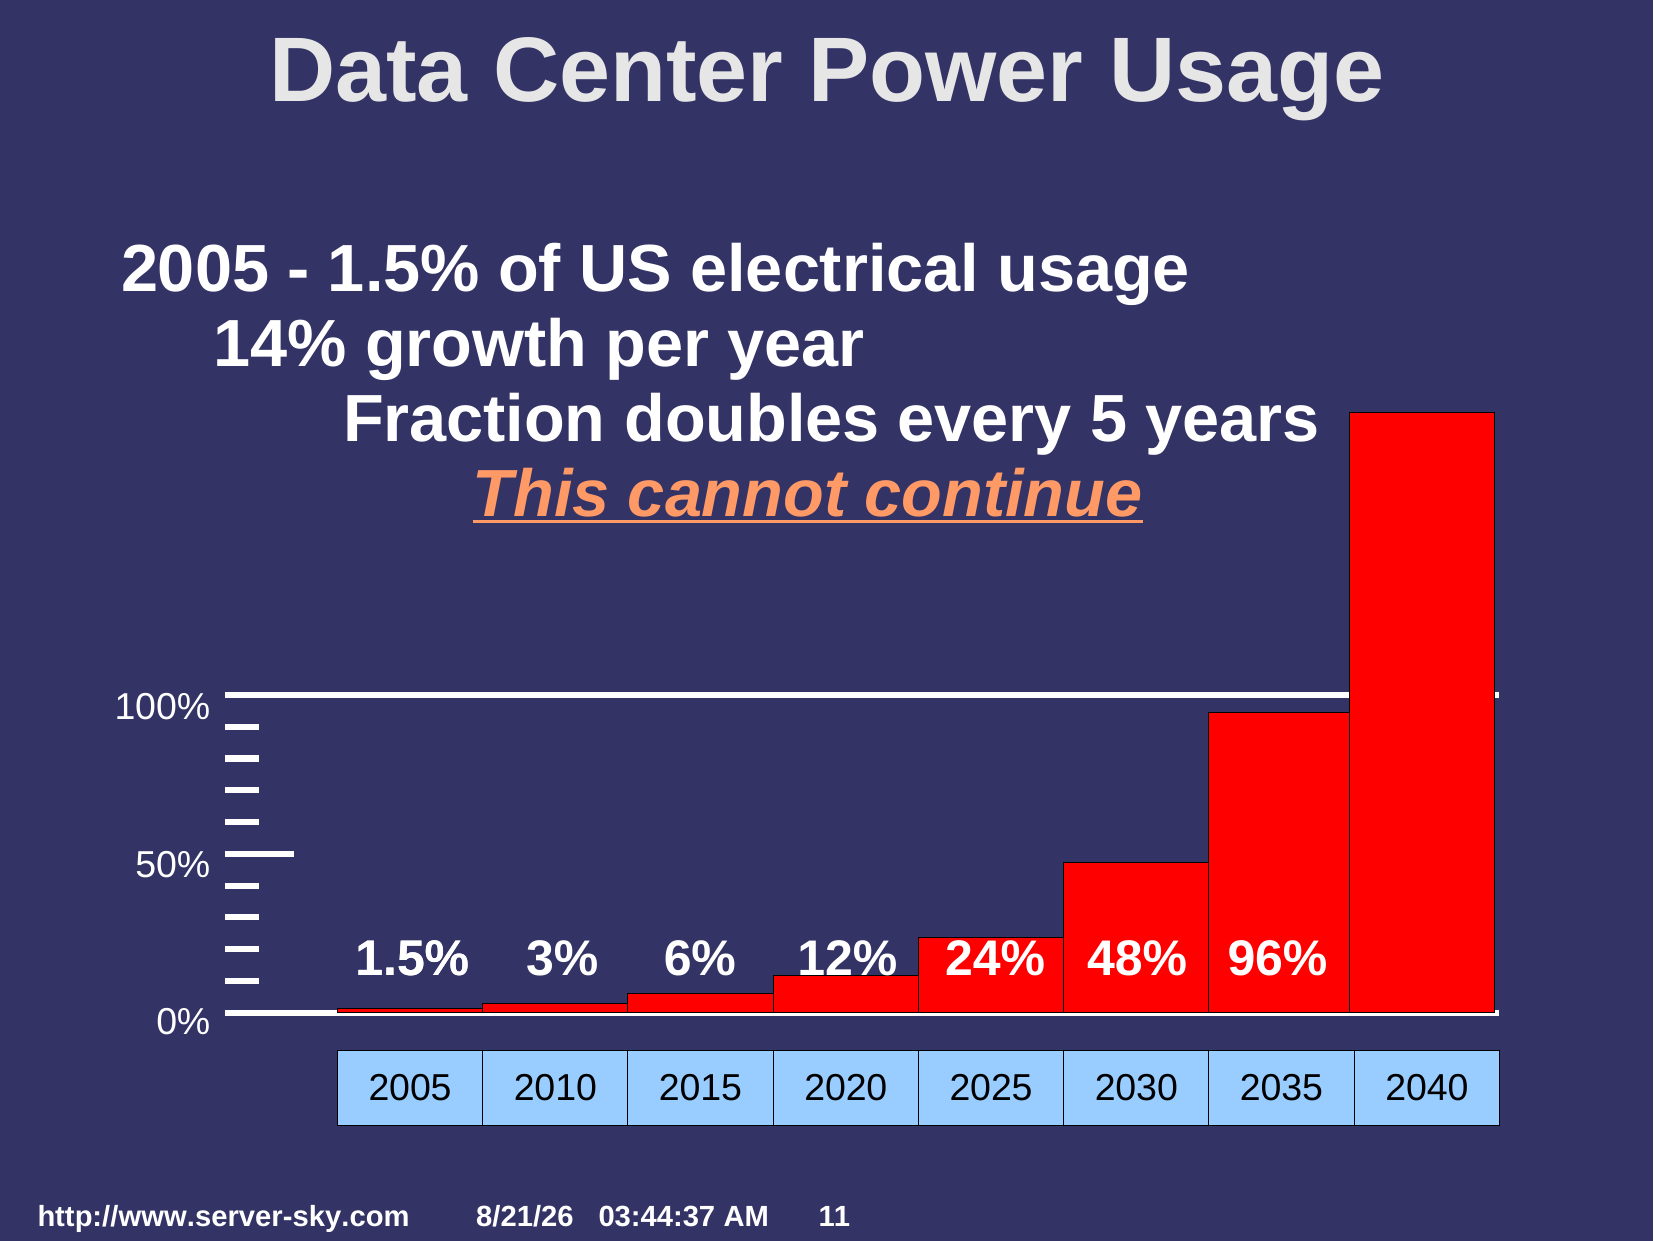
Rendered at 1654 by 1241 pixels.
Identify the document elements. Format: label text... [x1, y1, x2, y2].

text_box 6% [638, 922, 772, 1013]
text_box [1063, 412, 1495, 1013]
text_box 2010 [482, 1050, 628, 1126]
text_box 2020 [773, 1050, 918, 1126]
text_box 2025 [918, 1050, 1064, 1126]
text_box 24% [923, 922, 1065, 1013]
text_box 2030 [1064, 1050, 1208, 1126]
list 2005 - 1.5% of US electrical usage 14% growth per year Fraction doubles every 5 years This cannot continue [109, 231, 1575, 676]
text_box 100% 50% 0% [74, 562, 225, 1051]
text_box 12% [775, 922, 920, 1013]
text_box 2015 [628, 1050, 773, 1126]
text_box 48% [1065, 922, 1210, 1013]
text_box 3% [488, 922, 638, 1013]
text_box 2035 [1208, 1050, 1354, 1126]
text_box 2040 [1354, 1050, 1500, 1126]
text_box 96% [1210, 922, 1350, 1013]
text_box 2005 [337, 1050, 482, 1126]
text_box 1.5% [337, 922, 488, 1013]
title Data Center Power Usage [121, 0, 1534, 139]
